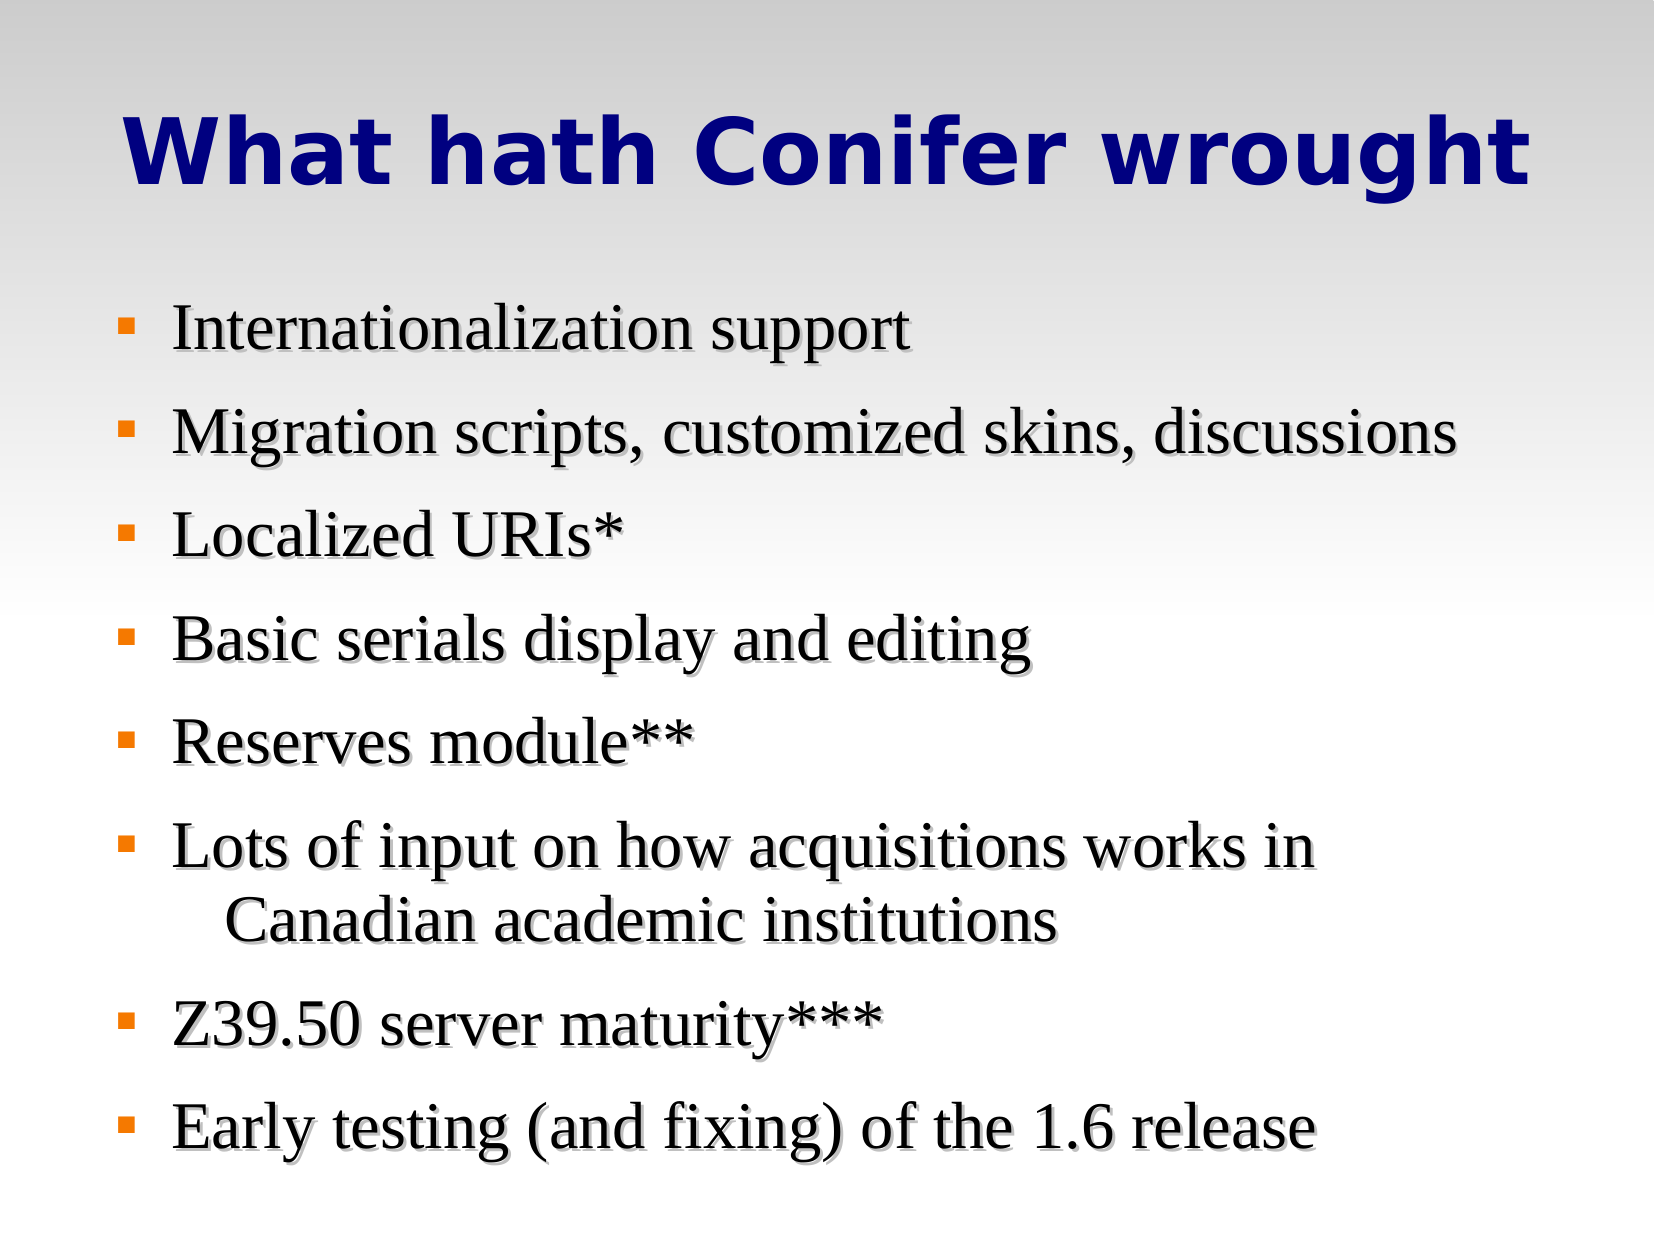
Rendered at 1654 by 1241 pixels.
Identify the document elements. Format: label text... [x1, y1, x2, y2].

list Internationalization support Migration scripts, customized skins, discussions Localized URIs* Basic serials display and editing Reserves module** Lots of input on how acquisitions works in Canadian academic institutions Z39.50 server maturity*** Early testing (and fixing) of the 1.6 release [82, 290, 1571, 1225]
title What hath Conifer wrought [82, 49, 1571, 257]
